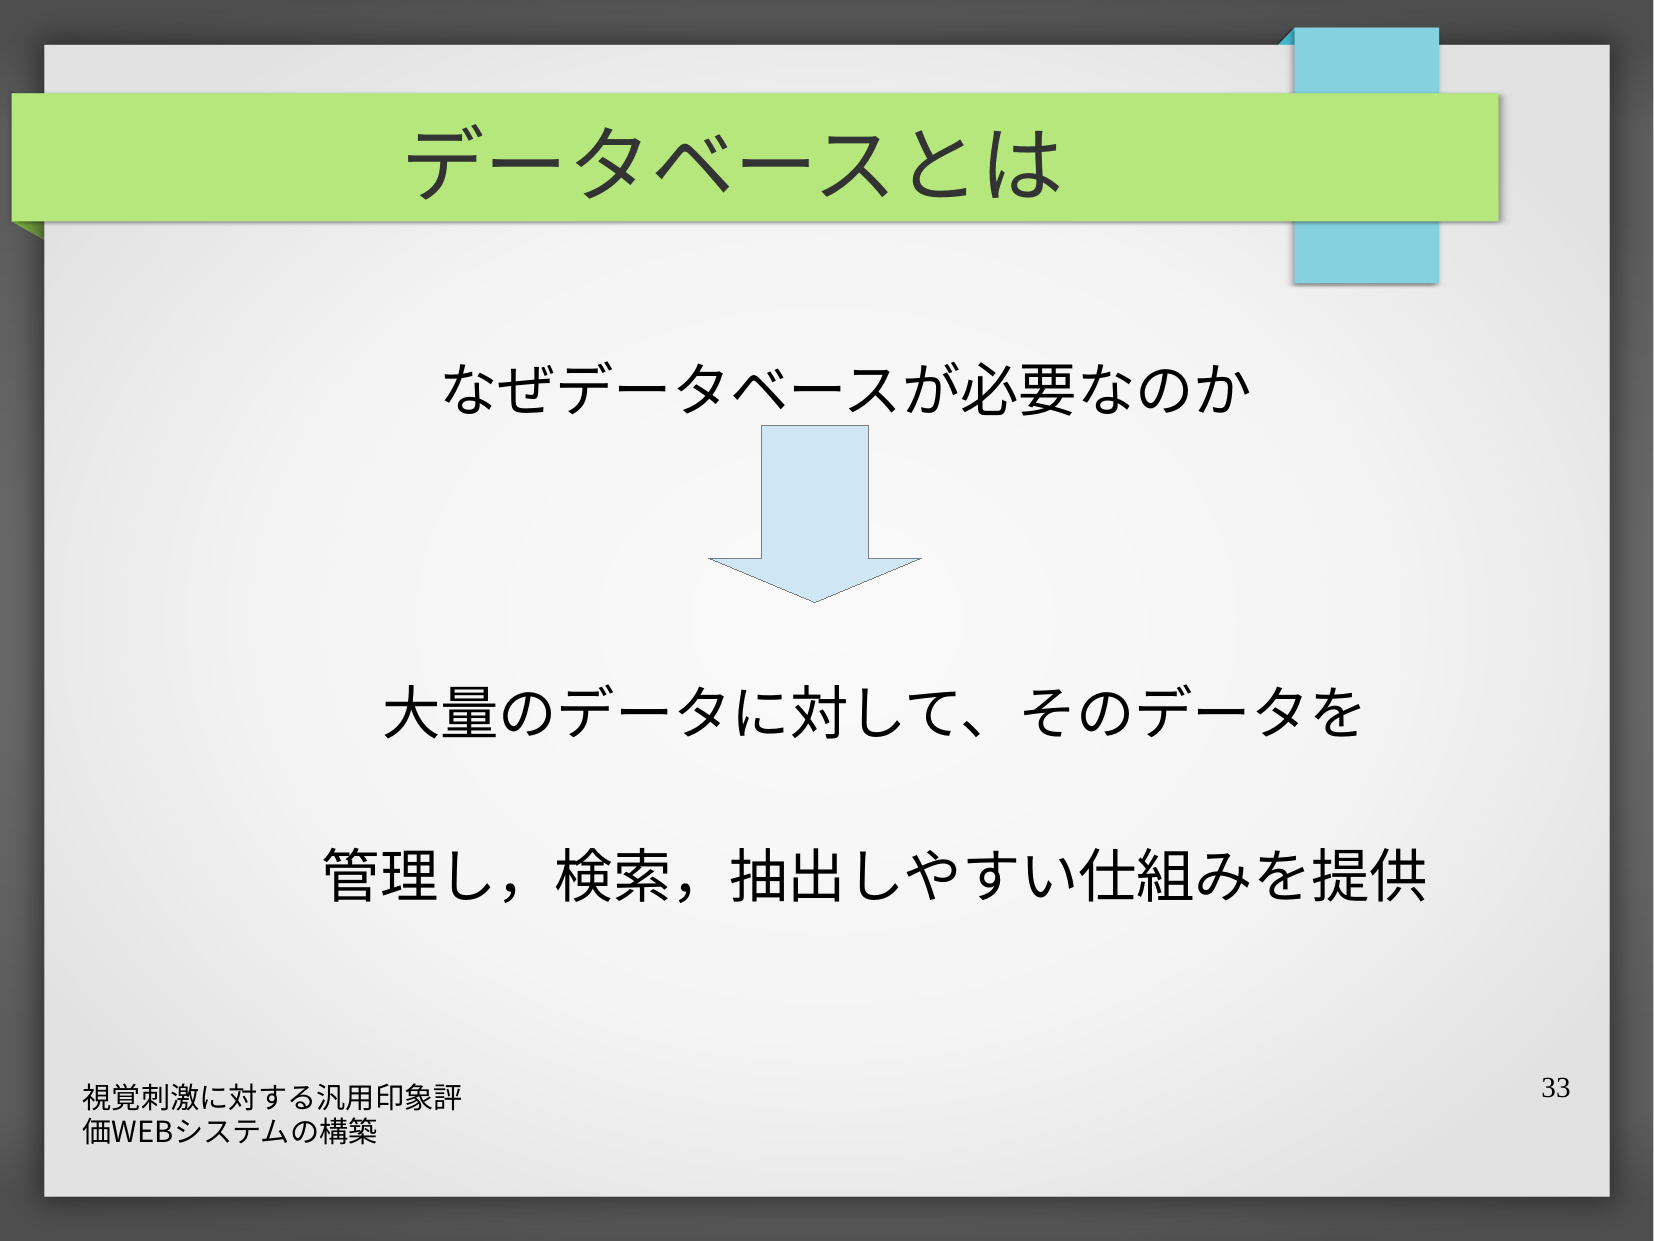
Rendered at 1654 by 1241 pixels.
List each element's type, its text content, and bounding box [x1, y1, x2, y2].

text_box [708, 425, 922, 603]
picture [0, 0, 1654, 1241]
text_box 大量のデータに対して、そのデータを 管理し，検索，抽出しやすい仕組みを提供 [307, 659, 1337, 850]
title データベースとは [70, 106, 1229, 213]
list なぜデータベースが必要なのか [82, 343, 1538, 1063]
